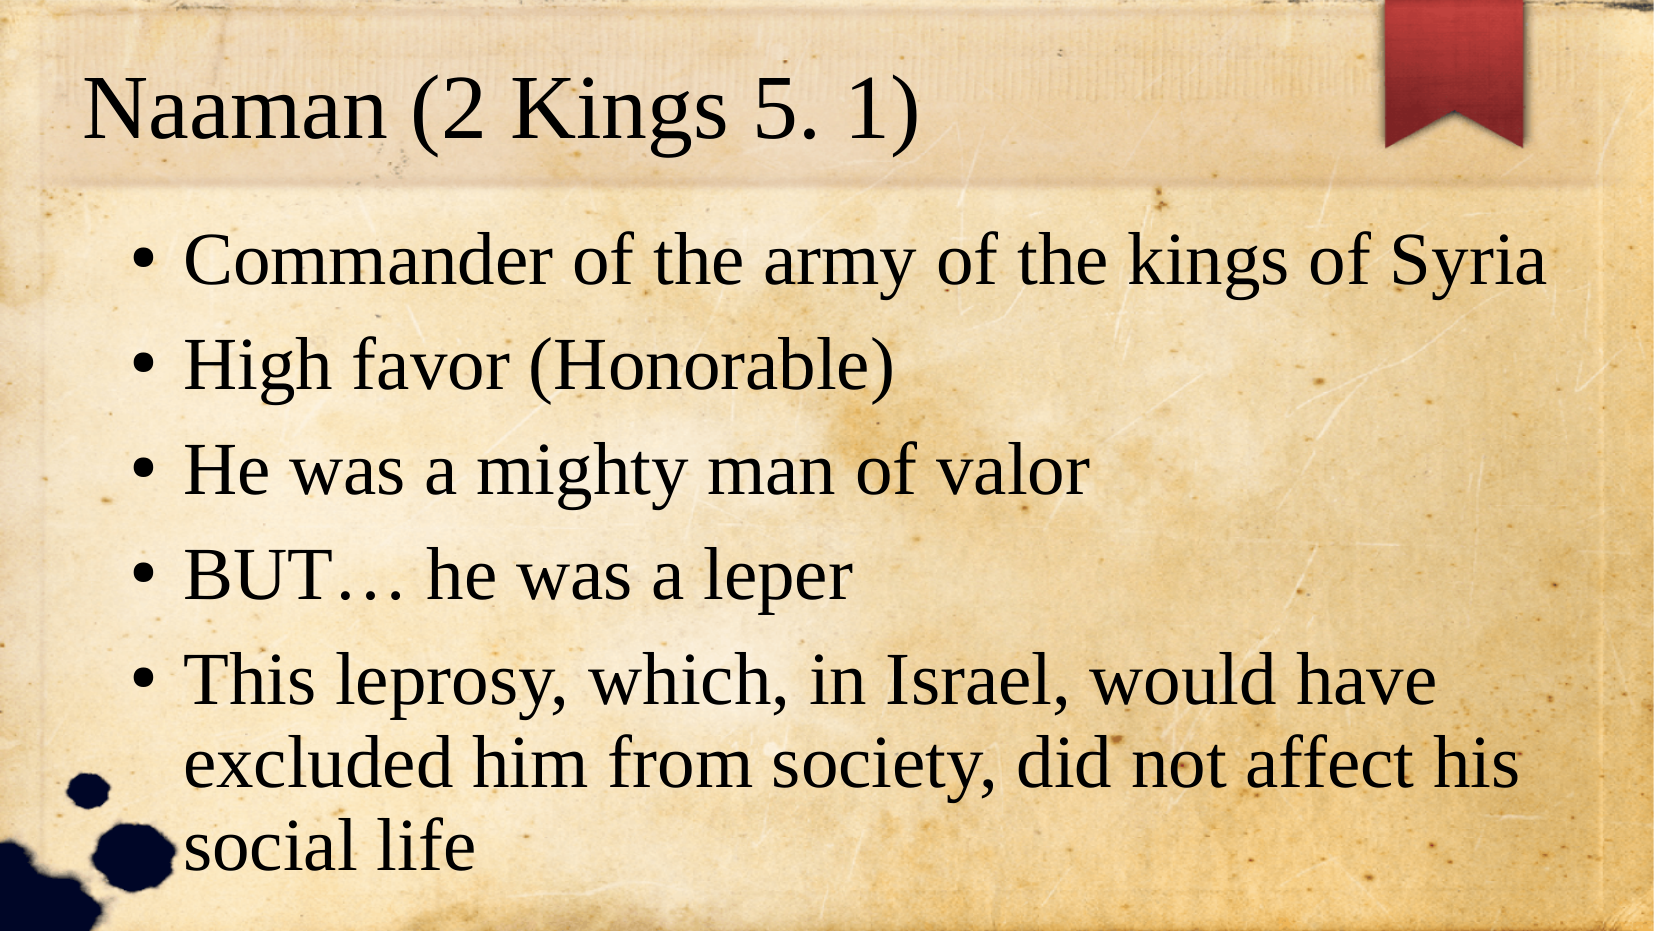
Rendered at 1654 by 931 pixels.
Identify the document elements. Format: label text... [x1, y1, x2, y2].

list Commander of the army of the kings of Syria High favor (Honorable) He was a mighty man of valor BUT… he was a leper This leprosy, which, in Israel, would have excluded him from society, did not affect his social life [112, 217, 1643, 901]
picture [0, 0, 1654, 931]
title Naaman (2 Kings 5. 1) [82, 37, 1347, 178]
